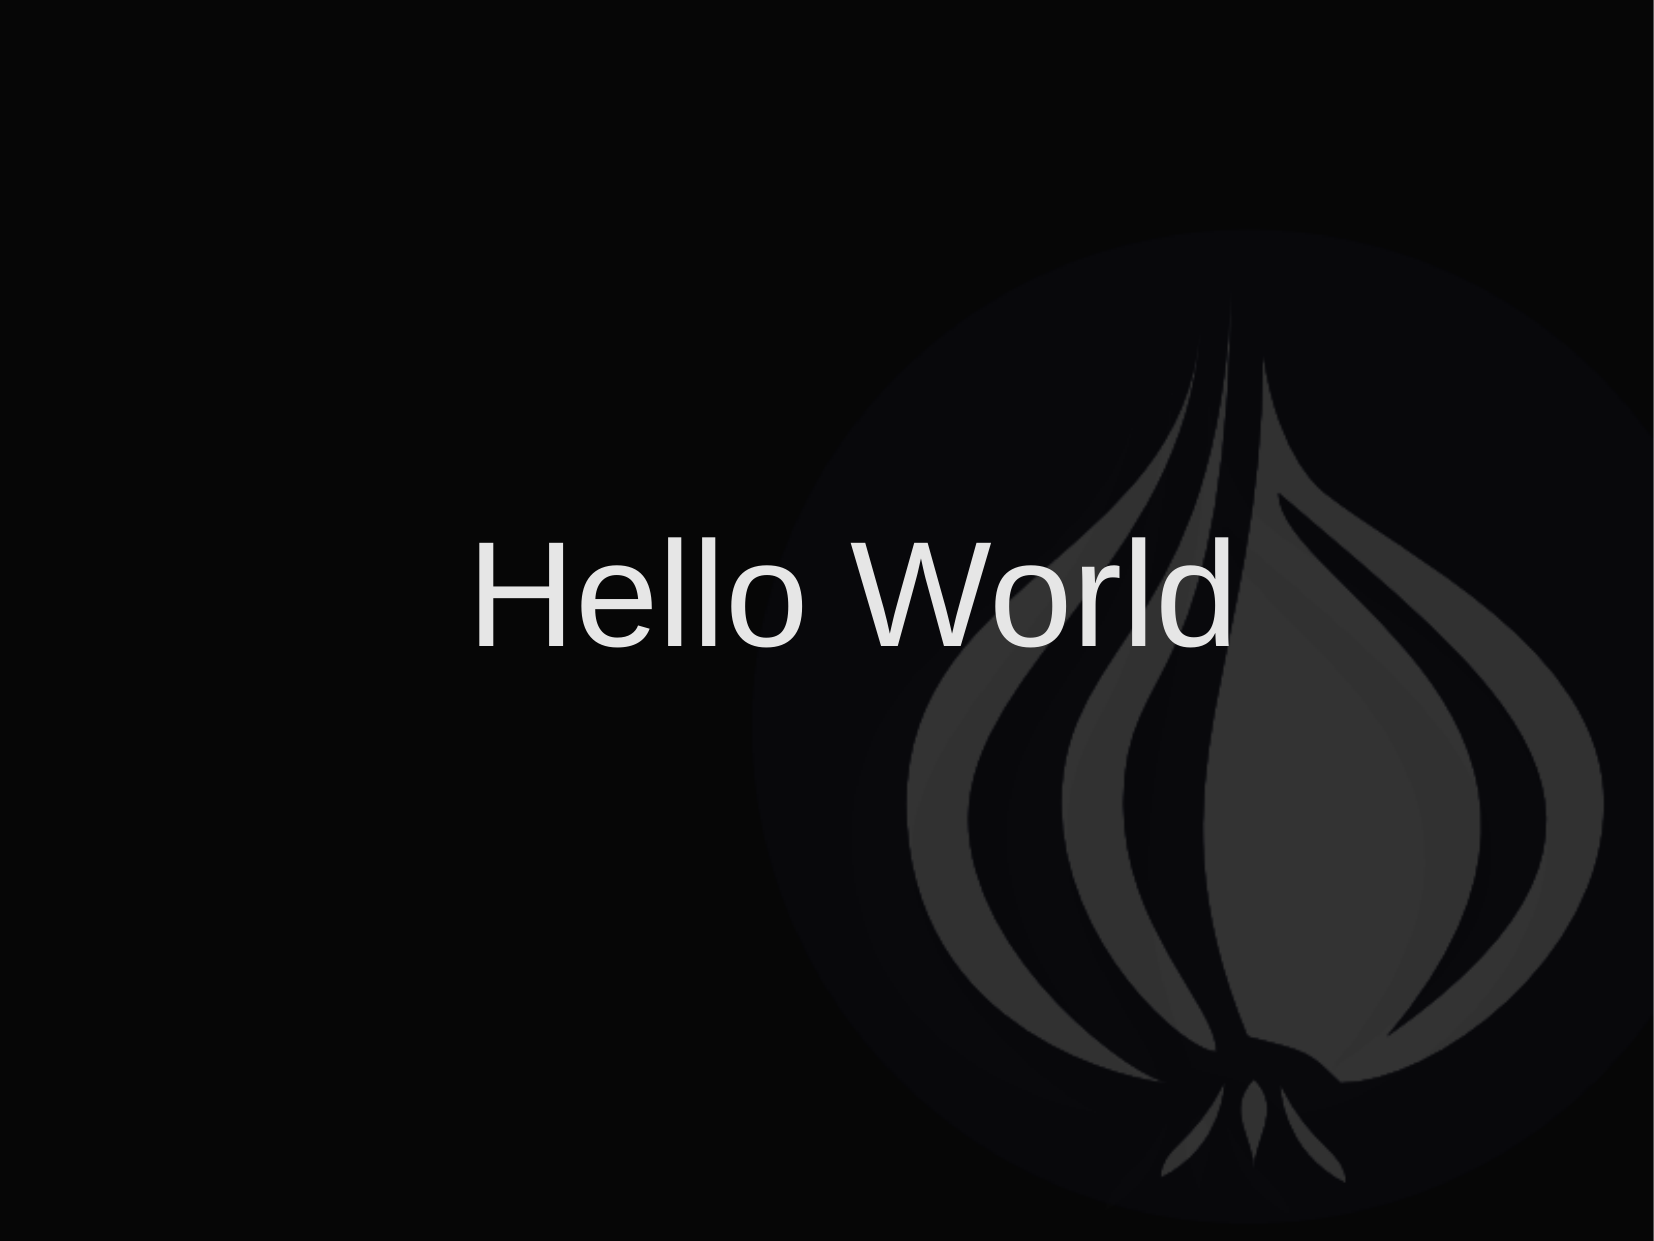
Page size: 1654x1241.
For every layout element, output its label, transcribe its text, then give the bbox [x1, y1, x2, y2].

subtitle Hello World [82, 88, 1571, 1102]
picture [0, 0, 1654, 1241]
